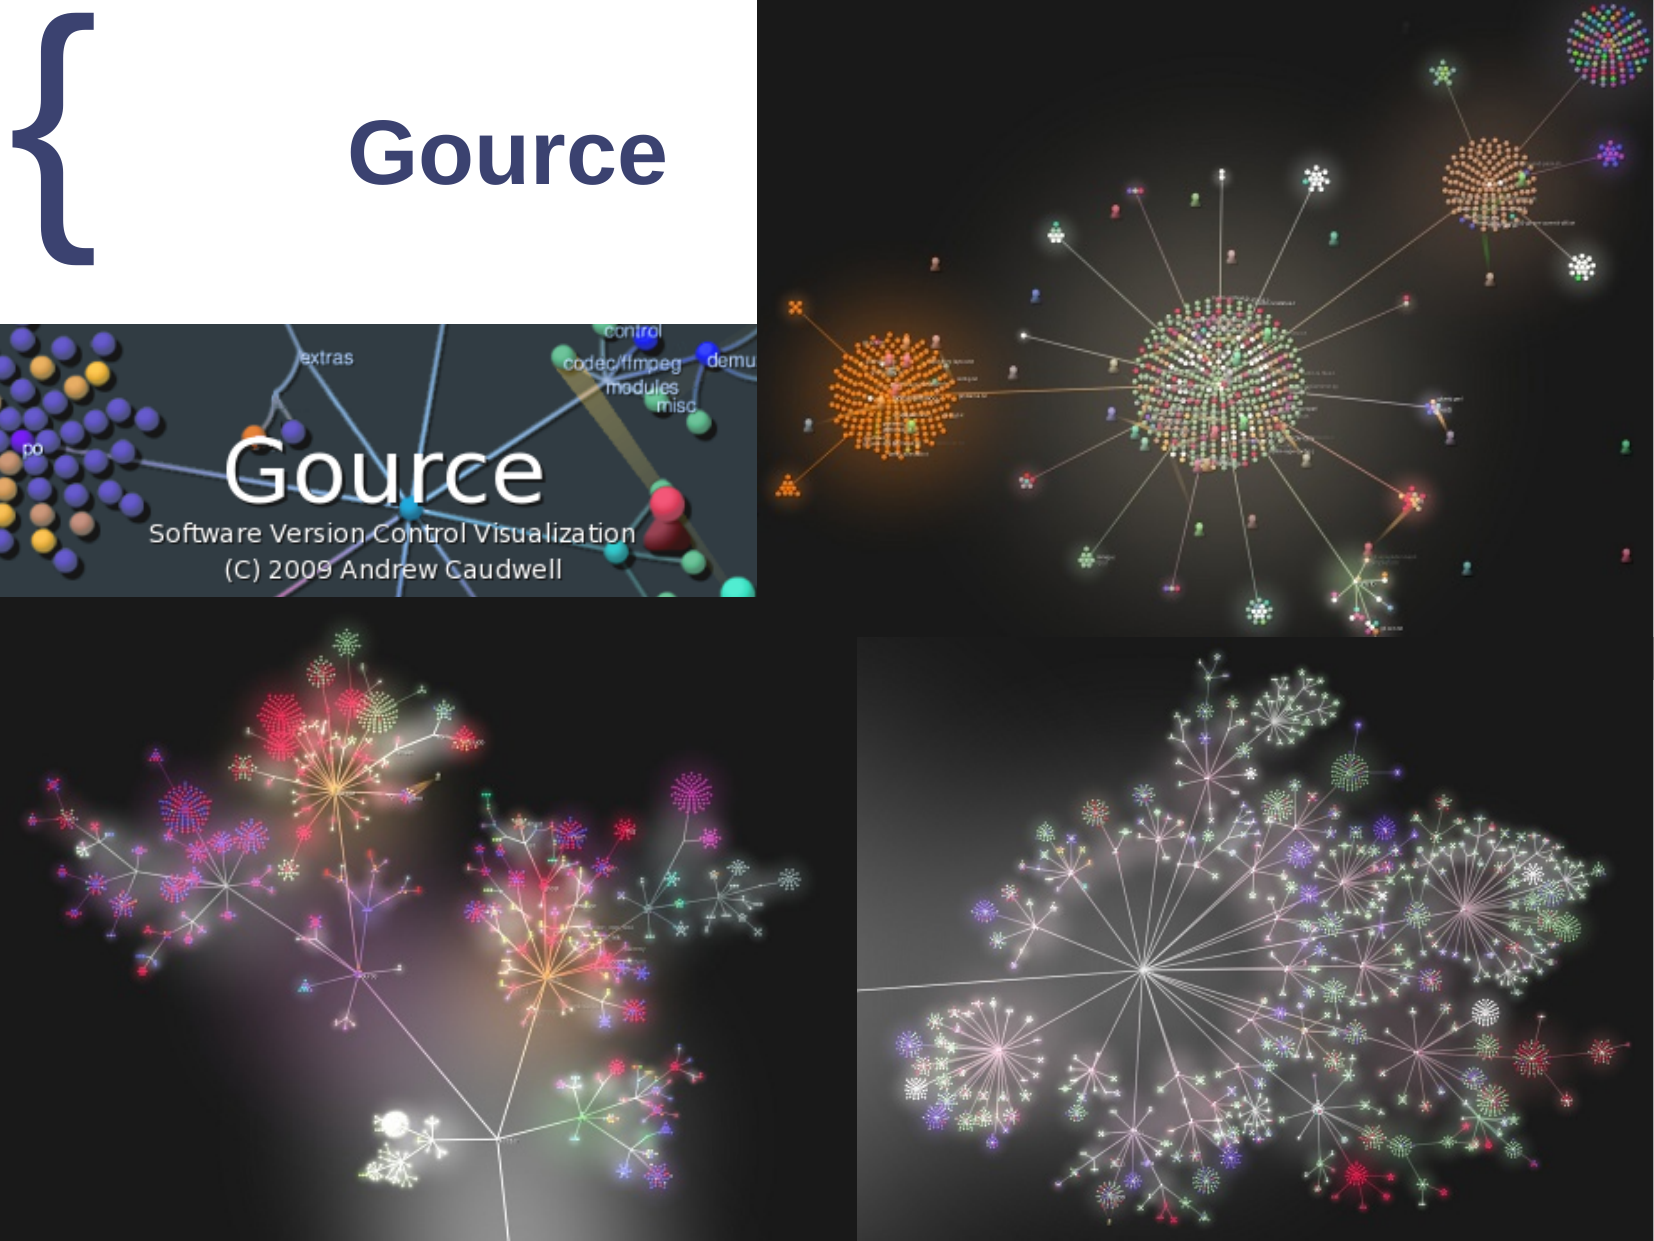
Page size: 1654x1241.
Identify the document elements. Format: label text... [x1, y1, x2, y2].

picture [0, 0, 1654, 1241]
title Gource [82, 56, 757, 250]
